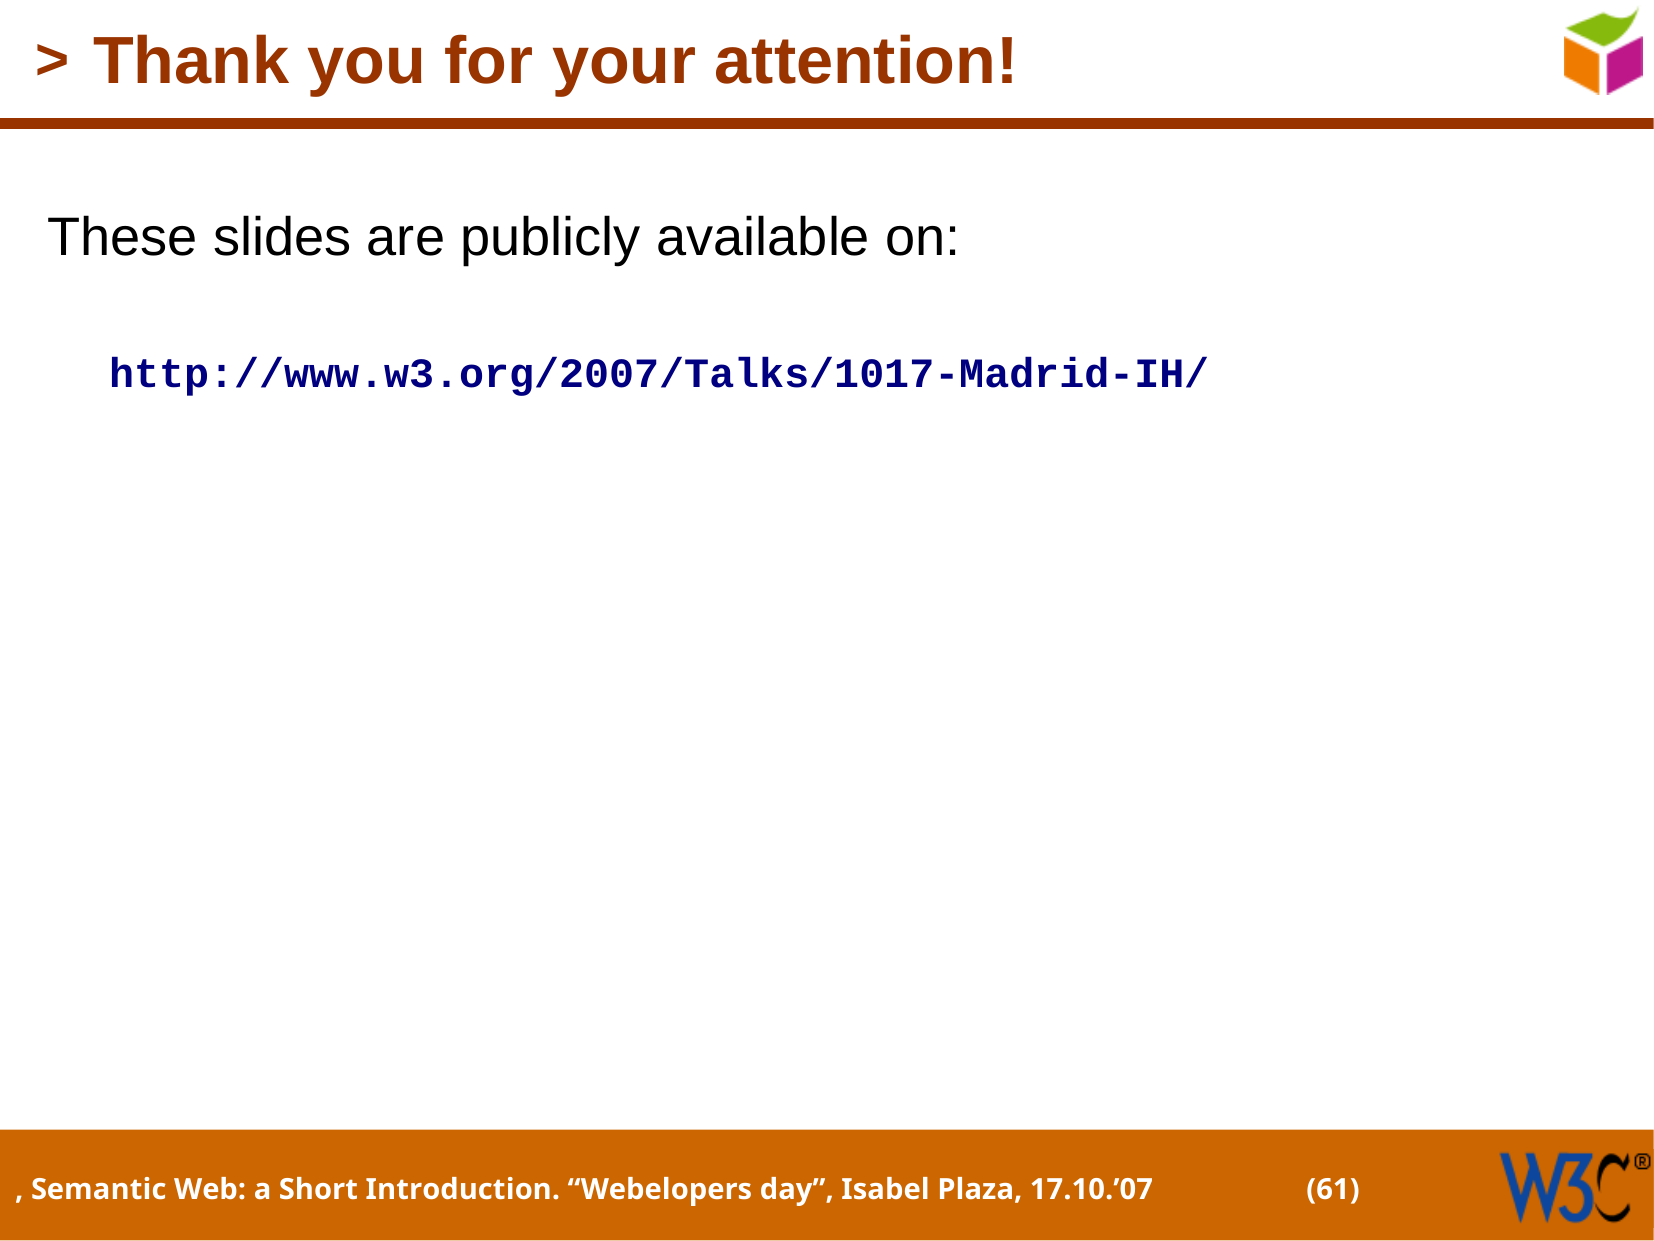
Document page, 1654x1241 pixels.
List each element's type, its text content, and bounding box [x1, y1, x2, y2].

title Thank you for your attention! [93, 7, 1493, 111]
list These slides are publicly available on: [29, 206, 1624, 325]
picture [1564, 5, 1643, 95]
text_box http://www.w3.org/2007/Talks/1017-Madrid-IH/ [94, 344, 1225, 408]
picture [1495, 1149, 1654, 1228]
